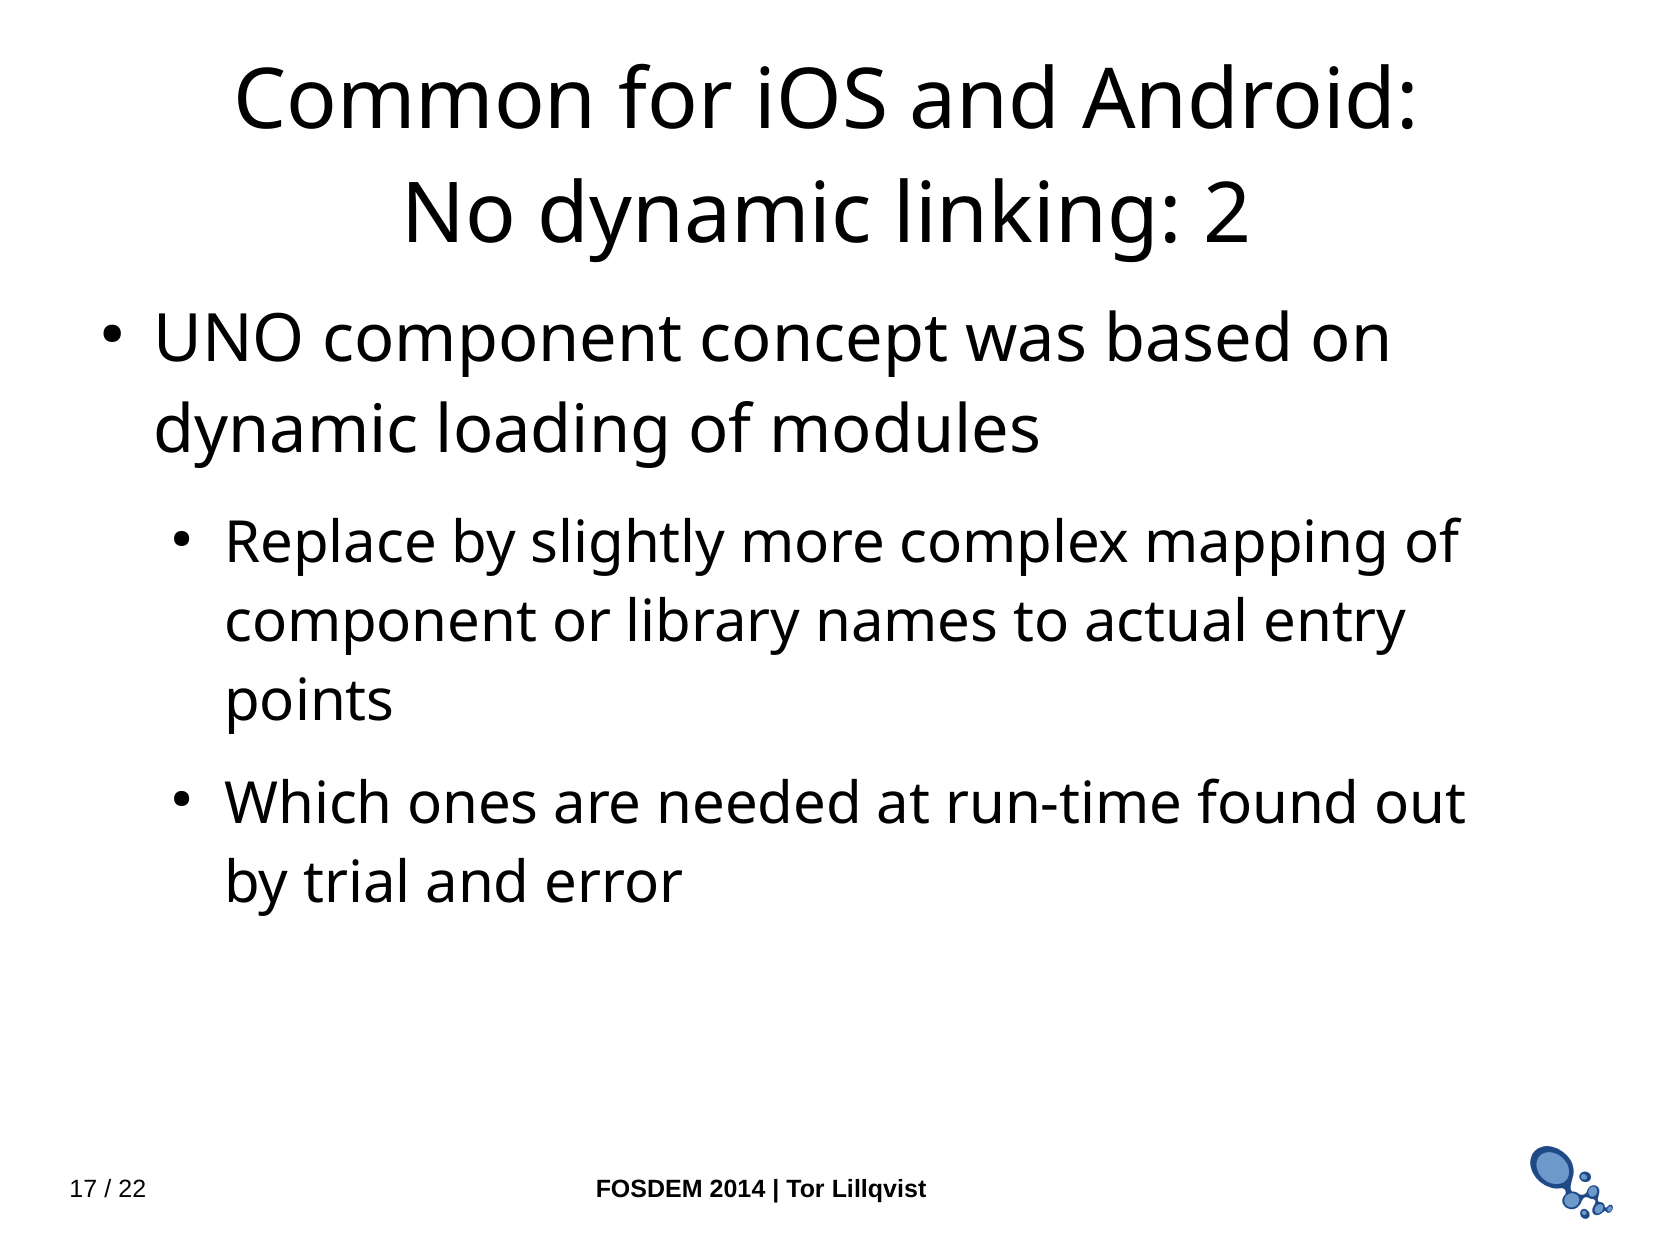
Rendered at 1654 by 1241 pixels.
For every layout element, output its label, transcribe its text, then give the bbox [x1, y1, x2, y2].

title Common for iOS and Android: No dynamic linking: 2 [82, 49, 1571, 257]
list UNO component concept was based on dynamic loading of modules Replace by slightly more complex mapping of component or library names to actual entry points Which ones are needed at run-time found out by trial and error [82, 290, 1538, 1141]
picture [1530, 1146, 1613, 1219]
